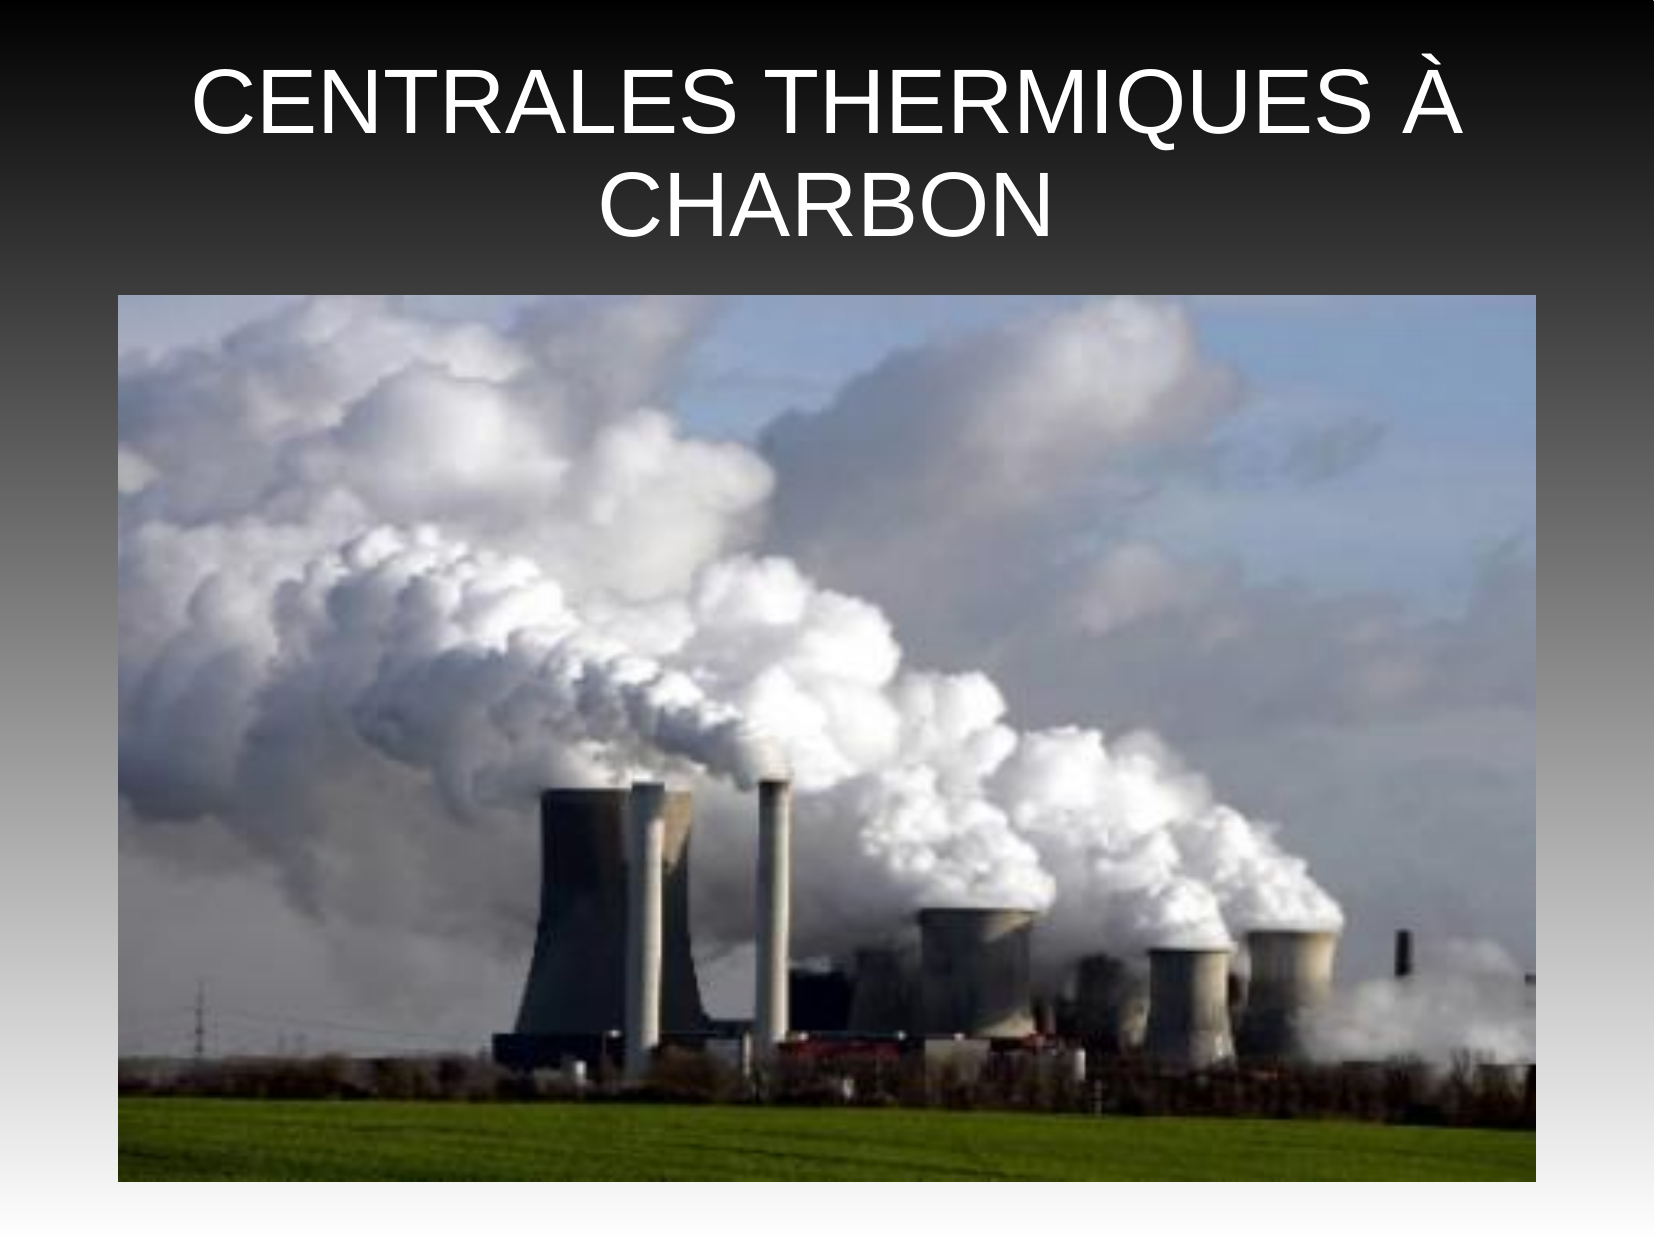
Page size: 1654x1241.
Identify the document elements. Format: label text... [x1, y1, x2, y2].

title CENTRALES THERMIQUES À CHARBON [82, 50, 1571, 256]
picture [118, 295, 1536, 1182]
